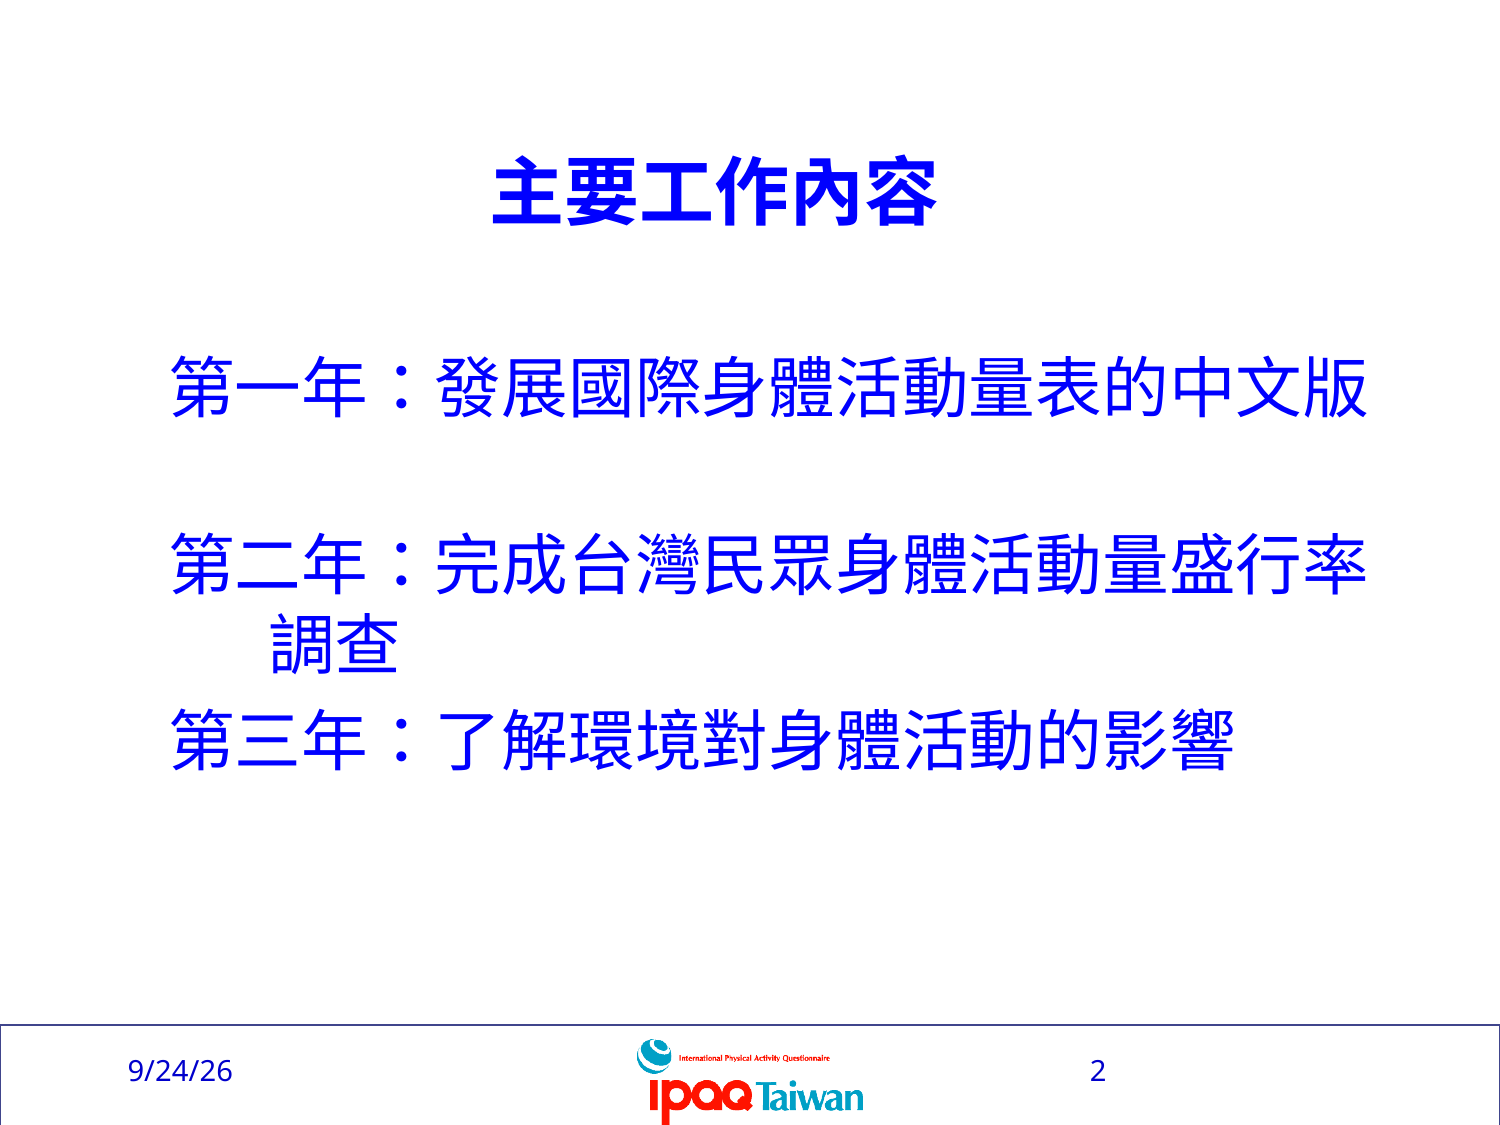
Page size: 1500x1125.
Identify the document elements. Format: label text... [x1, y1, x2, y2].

text_box [1074, 1025, 1388, 1101]
title 主要工作內容 [76, 54, 1352, 243]
text_box [112, 1025, 426, 1101]
list 第一年：發展國際身體活動量表的中文版 第二年：完成台灣民眾身體活動量盛行率調查 第三年：了解環境對身體活動的影響 [53, 338, 1450, 1014]
